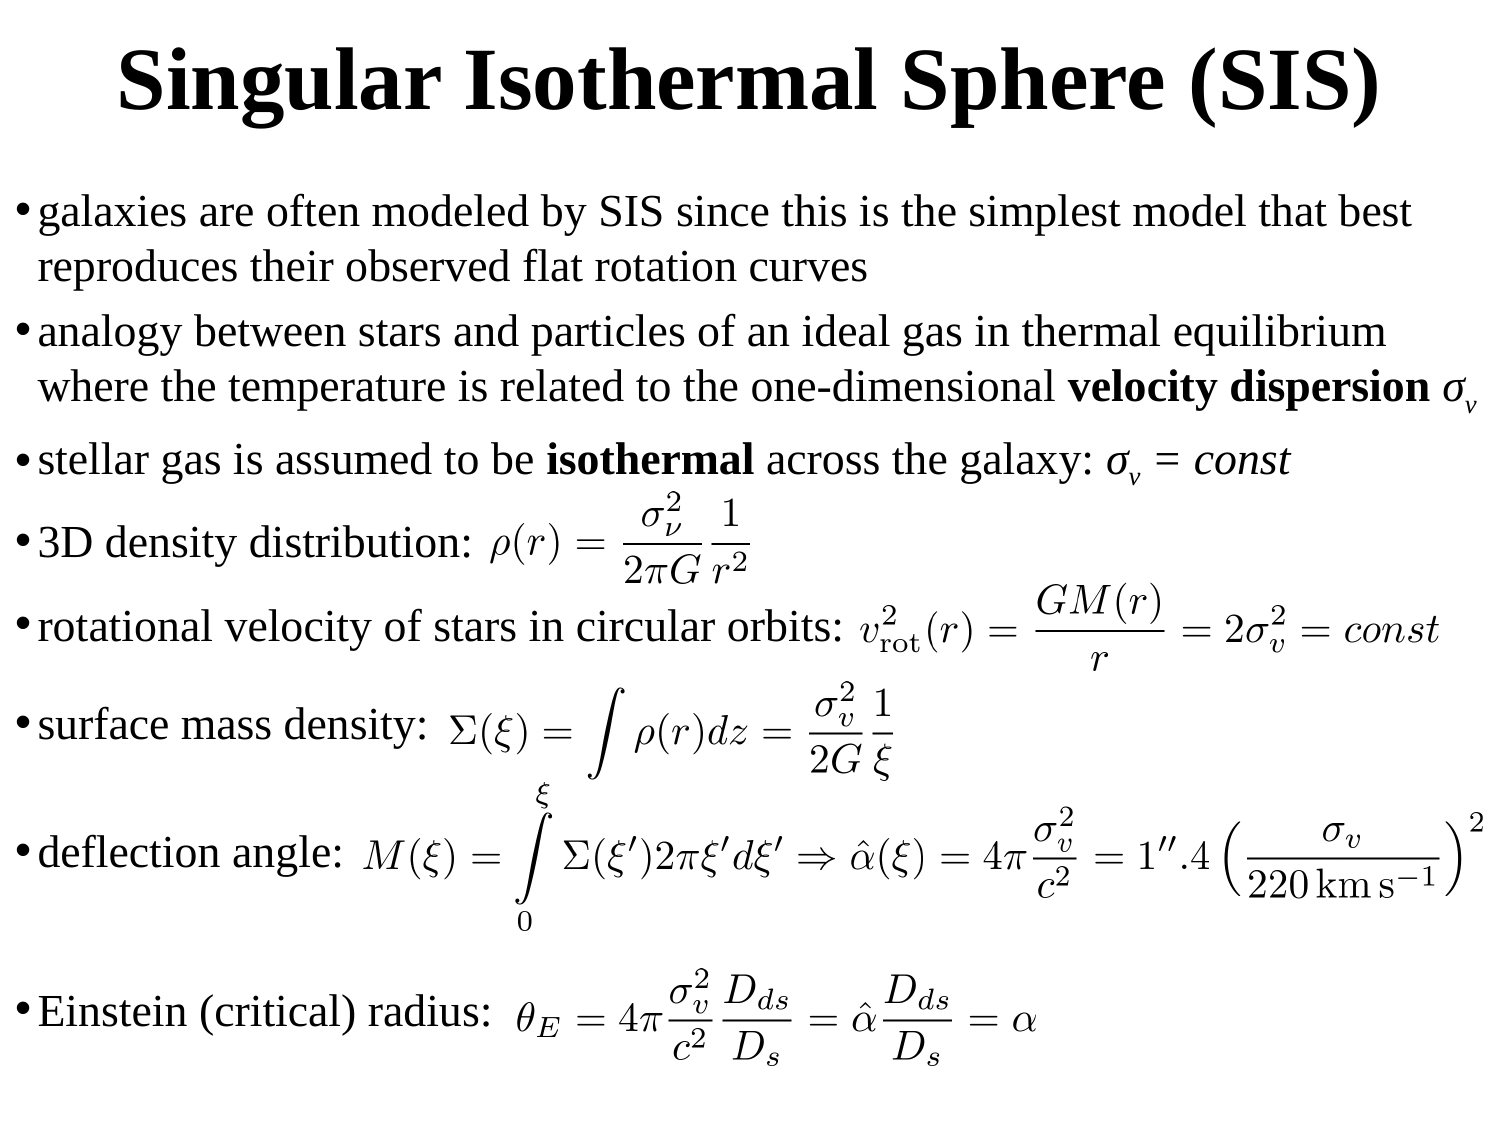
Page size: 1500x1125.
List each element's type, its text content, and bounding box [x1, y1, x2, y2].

title Singular Isothermal Sphere (SIS) [0, 12, 1500, 136]
chart [697, 584, 710, 589]
picture [450, 681, 893, 781]
picture [860, 582, 1439, 671]
picture [517, 968, 1036, 1066]
picture [490, 491, 750, 584]
list galaxies are often modeled by SIS since this is the simplest model that best reproduces their observed flat rotation curves analogy between stars and particles of an ideal gas in thermal equilibrium where the temperature is related to the one-dimensional velocity dispersion σv stellar gas is assumed to be isothermal across the galaxy: σv = const 3D density distribution: rotational velocity of stars in circular orbits: surface mass density: deflection angle: Einstein (critical) radius: [15, 181, 1486, 1076]
picture [363, 782, 1483, 931]
